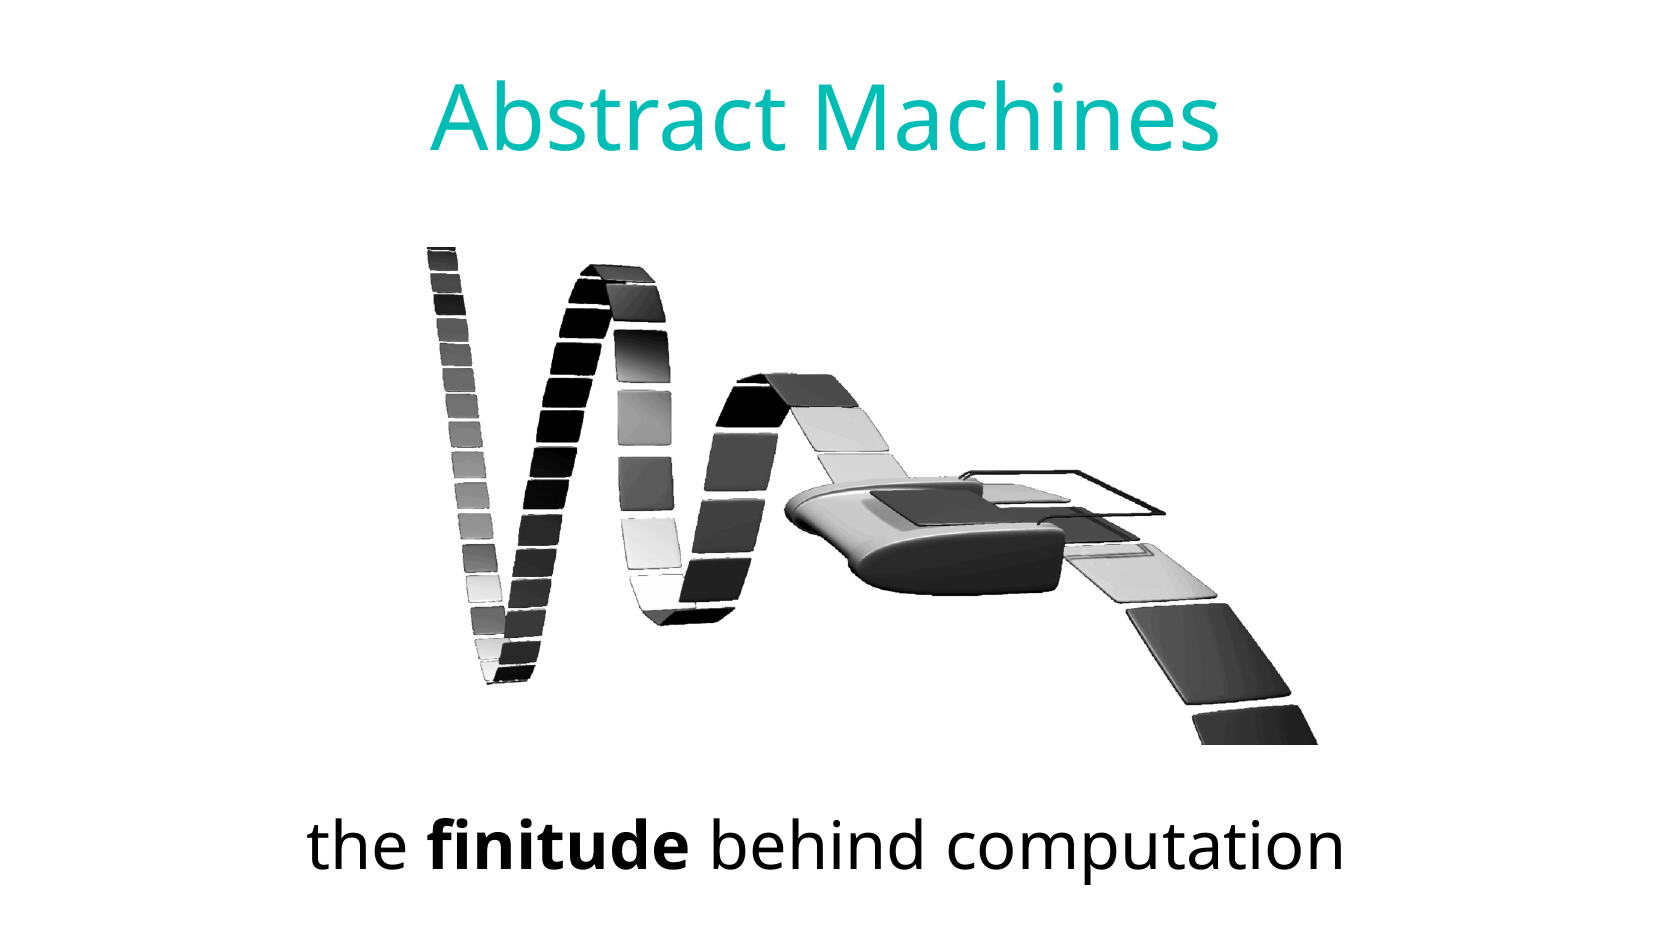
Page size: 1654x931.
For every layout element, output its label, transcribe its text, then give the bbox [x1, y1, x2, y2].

picture [425, 247, 1319, 745]
title Abstract Machines [82, 37, 1571, 193]
text_box the finitude behind computation [82, 790, 1571, 898]
